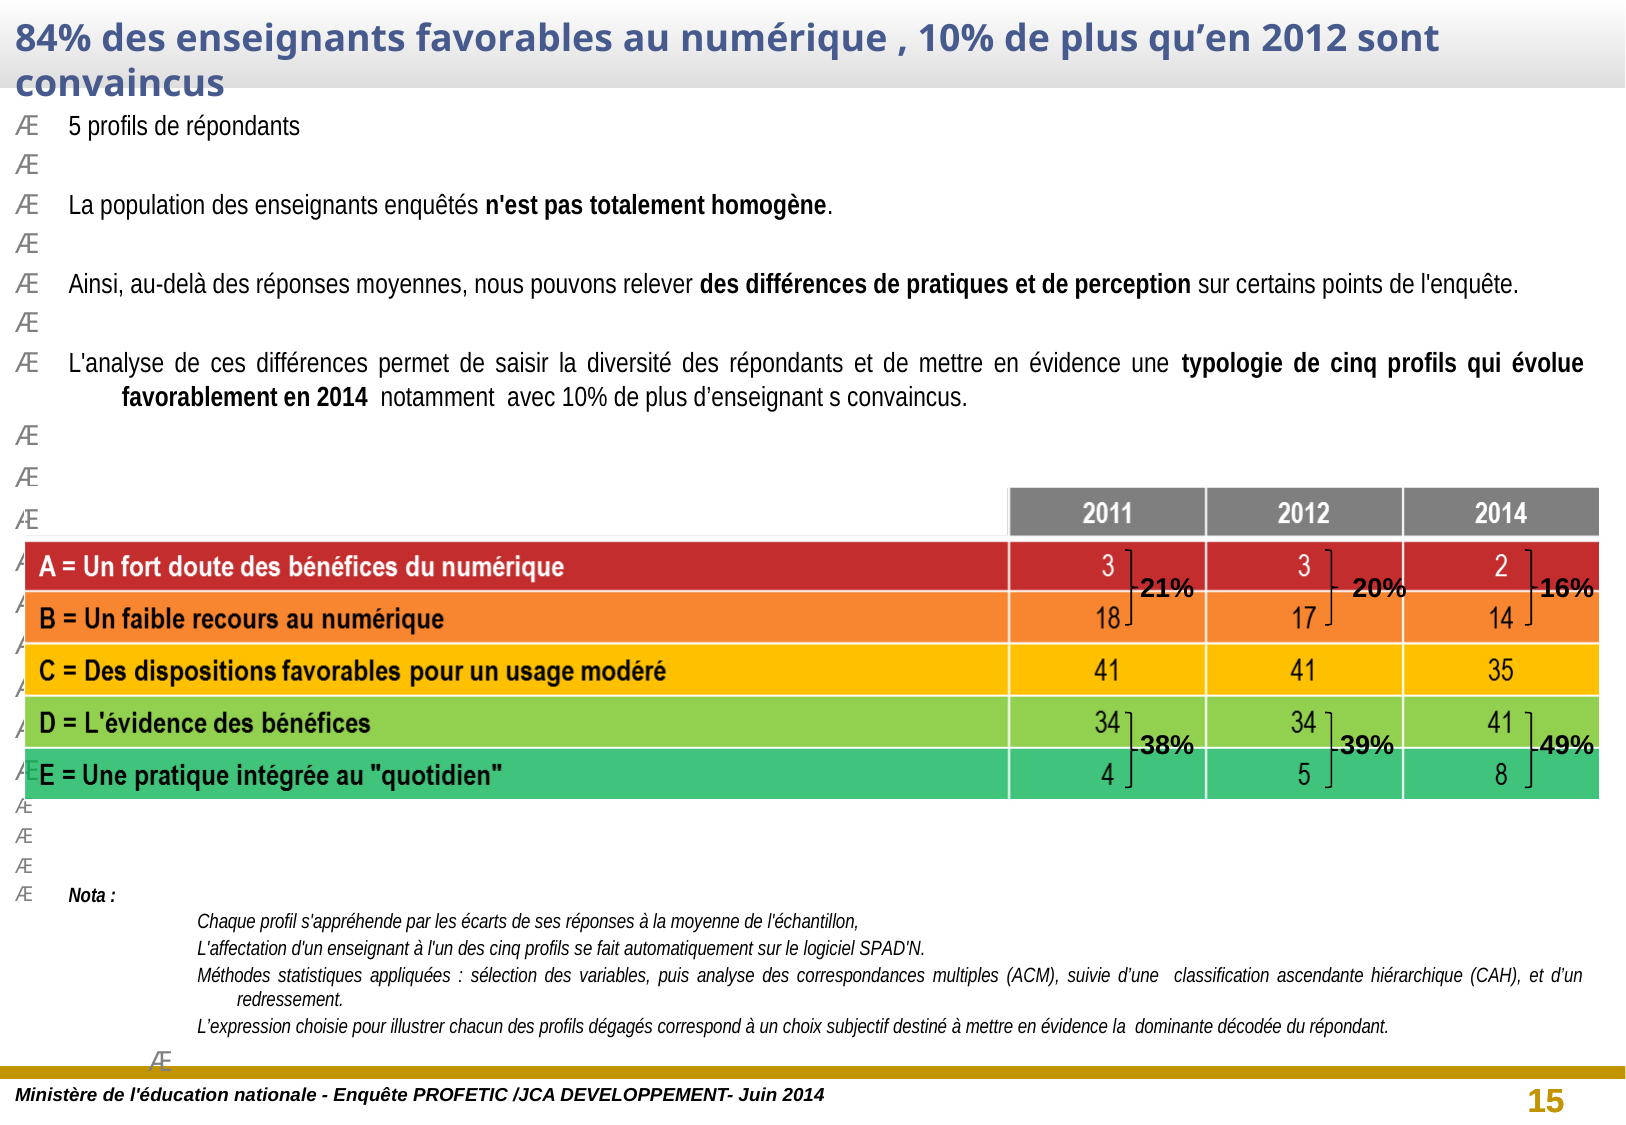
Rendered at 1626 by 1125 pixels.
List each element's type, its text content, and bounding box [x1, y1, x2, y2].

title 84% des enseignants favorables au numérique , 10% de plus qu’en 2012 sont convaincus [0, 0, 1625, 88]
text_box 21% [1133, 562, 1213, 611]
text_box 15 [1512, 1071, 1625, 1125]
text_box Ministère de l'éducation nationale - Enquête PROFETIC /JCA DEVELOPPEMENT- Juin 2014 [0, 1074, 1501, 1125]
text_box 38% [1133, 719, 1213, 768]
text_box 16% [1533, 562, 1613, 611]
text_box 21% [1125, 562, 1130, 611]
picture [24, 487, 1600, 810]
text_box 49% [1533, 719, 1613, 768]
text_box 16% [1524, 562, 1530, 611]
text_box 39% [1325, 719, 1330, 768]
text_box 20% [1337, 562, 1426, 611]
text_box 38% [1125, 719, 1130, 768]
list 5 profils de répondants La population des enseignants enquêtés n'est pas totalement homogène. Ainsi, au-delà des réponses moyennes, nous pouvons relever des différences de pratiques et de perception sur certains points de l'enquête. L'analyse de ces différences permet de saisir la diversité des répondants et de mettre en évidence une typologie de cinq profils qui évolue favorablement en 2014 notamment avec 10% de plus d’enseignant s convaincus. Nota : Chaque profil s'appréhende par les écarts de ses réponses à la moyenne de l'échantillon, L'affectation d'un enseignant à l'un des cinq profils se fait automatiquement sur le logiciel SPAD'N. Méthodes statistiques appliquées : sélection des variables, puis analyse des correspondances multiples (ACM), suivie d’une classification ascendante hiérarchique (CAH), et d’un redressement. L’expression choisie pour illustrer chacun des profils dégagés correspond à un choix subjectif destiné à mettre en évidence la dominante décodée du répondant. [0, 99, 1600, 1051]
text_box 49% [1524, 719, 1530, 768]
text_box 39% [1333, 719, 1413, 768]
